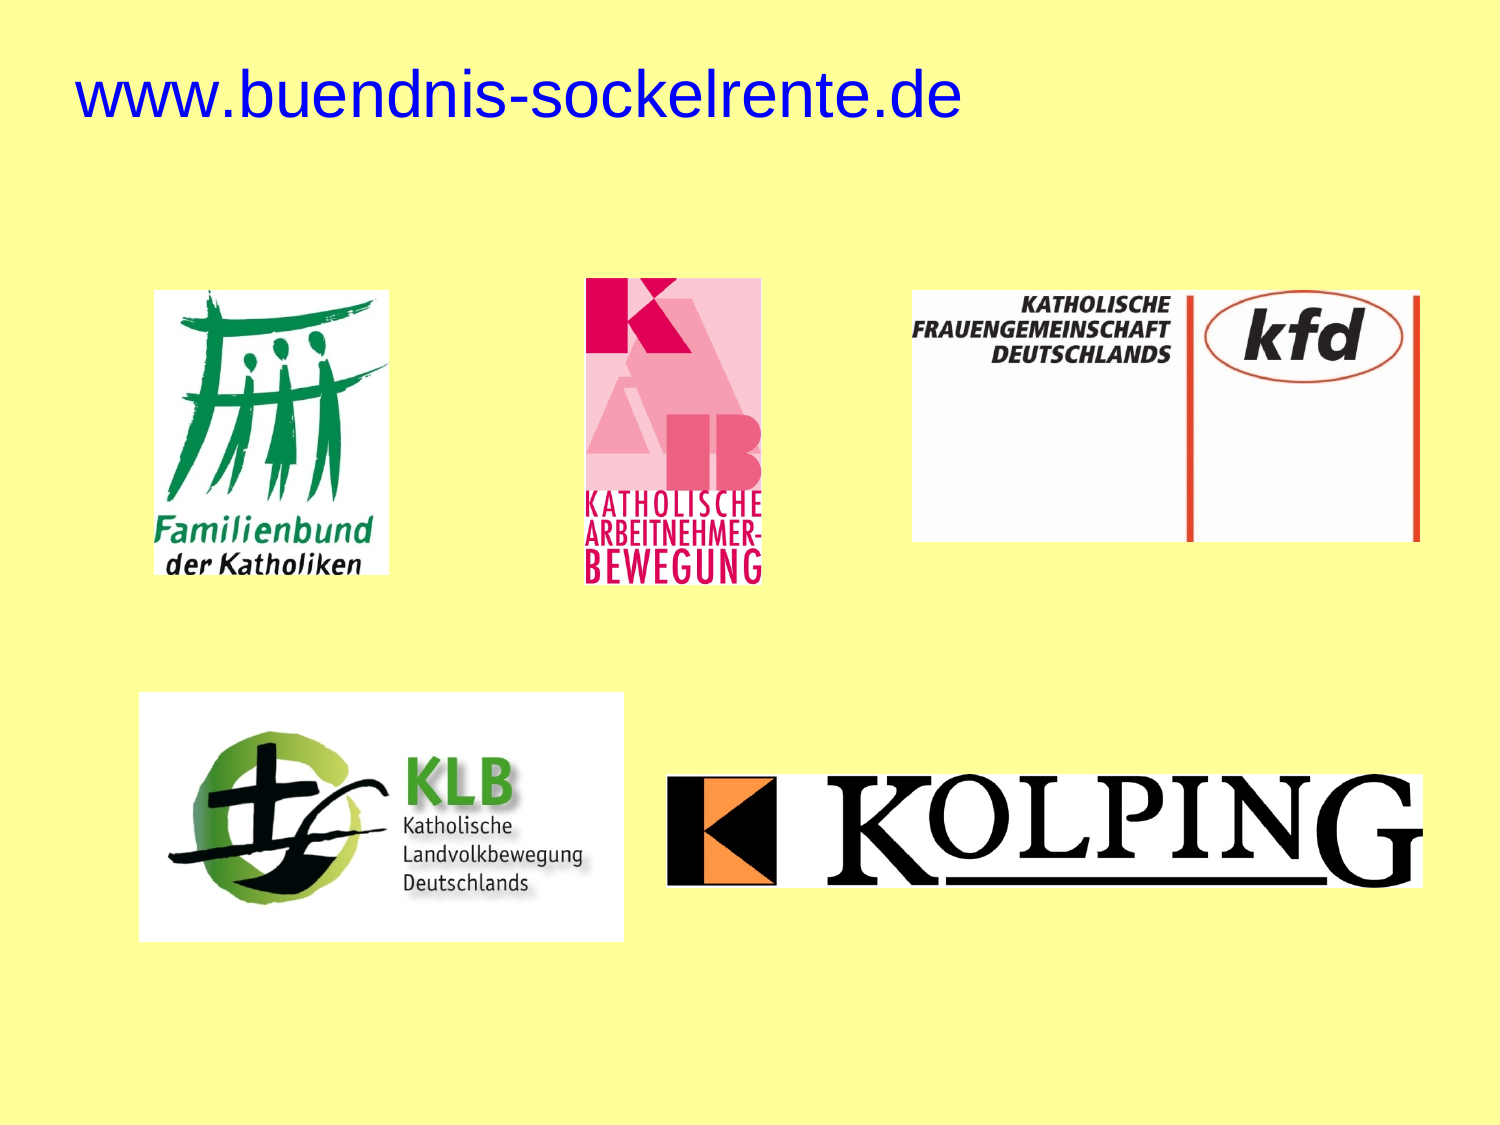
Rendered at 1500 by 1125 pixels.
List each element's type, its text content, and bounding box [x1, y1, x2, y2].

picture [154, 290, 389, 575]
picture [584, 278, 762, 585]
picture [912, 290, 1420, 542]
picture [139, 692, 624, 942]
picture [666, 774, 1423, 888]
title www.buendnis-sockelrente.de [75, 45, 1426, 217]
